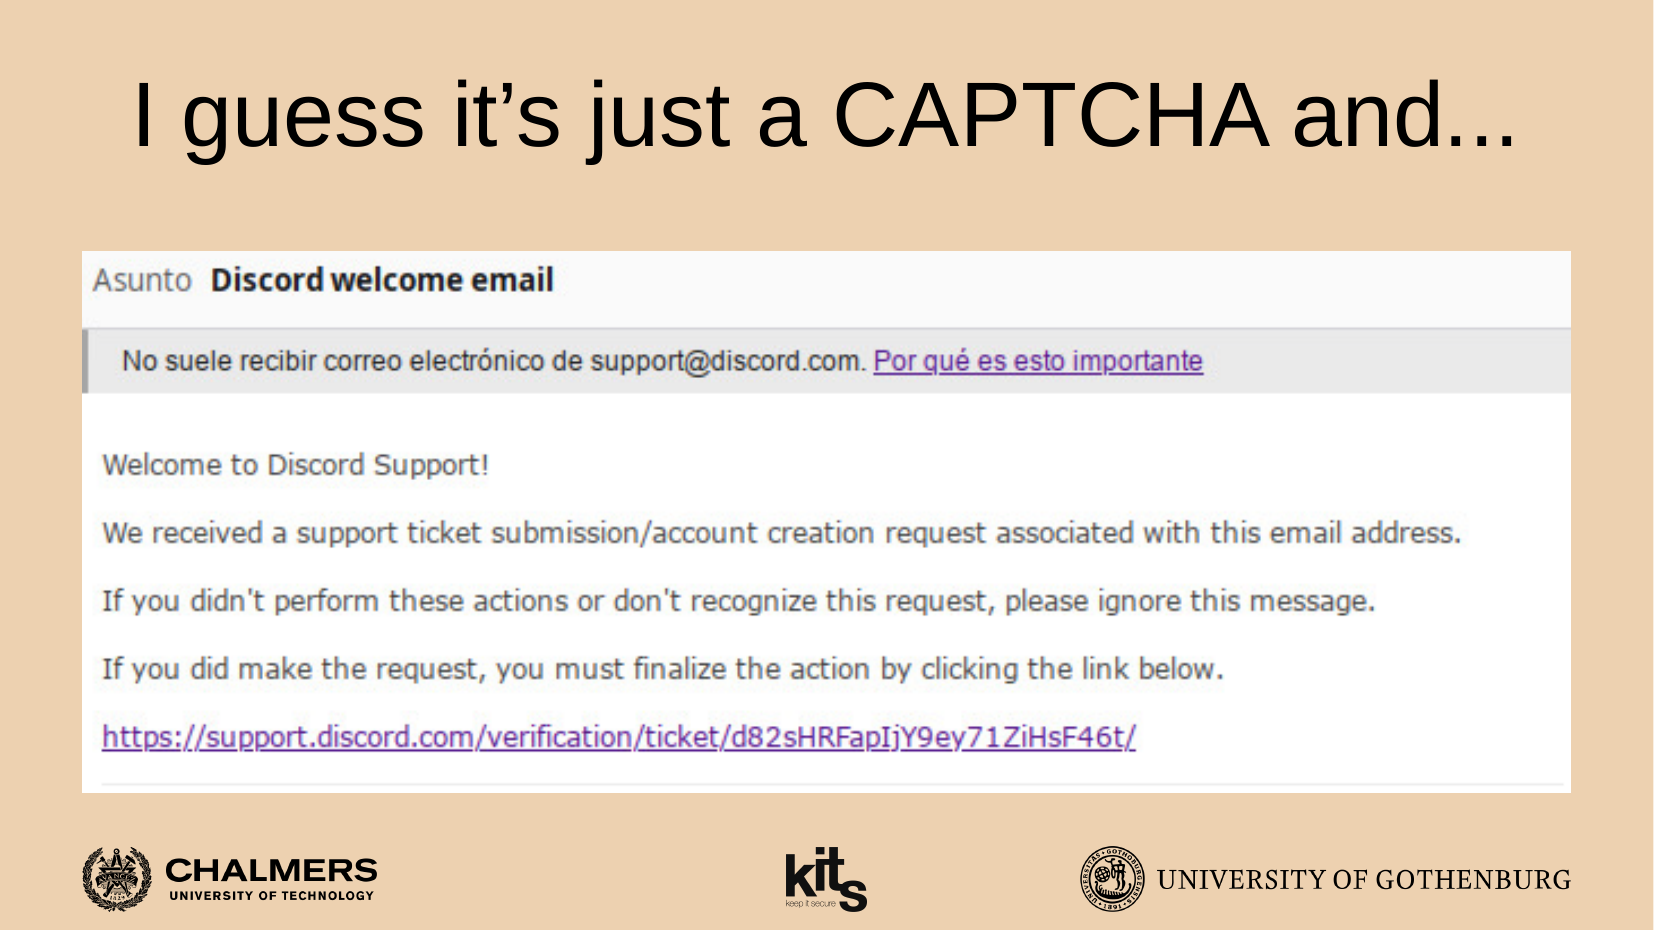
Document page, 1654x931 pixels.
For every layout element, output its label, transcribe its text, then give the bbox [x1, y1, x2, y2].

picture [1080, 846, 1571, 912]
picture [82, 847, 377, 912]
picture [82, 251, 1571, 793]
picture [786, 847, 867, 912]
title I guess it’s just a CAPTCHA and... [82, 37, 1571, 193]
